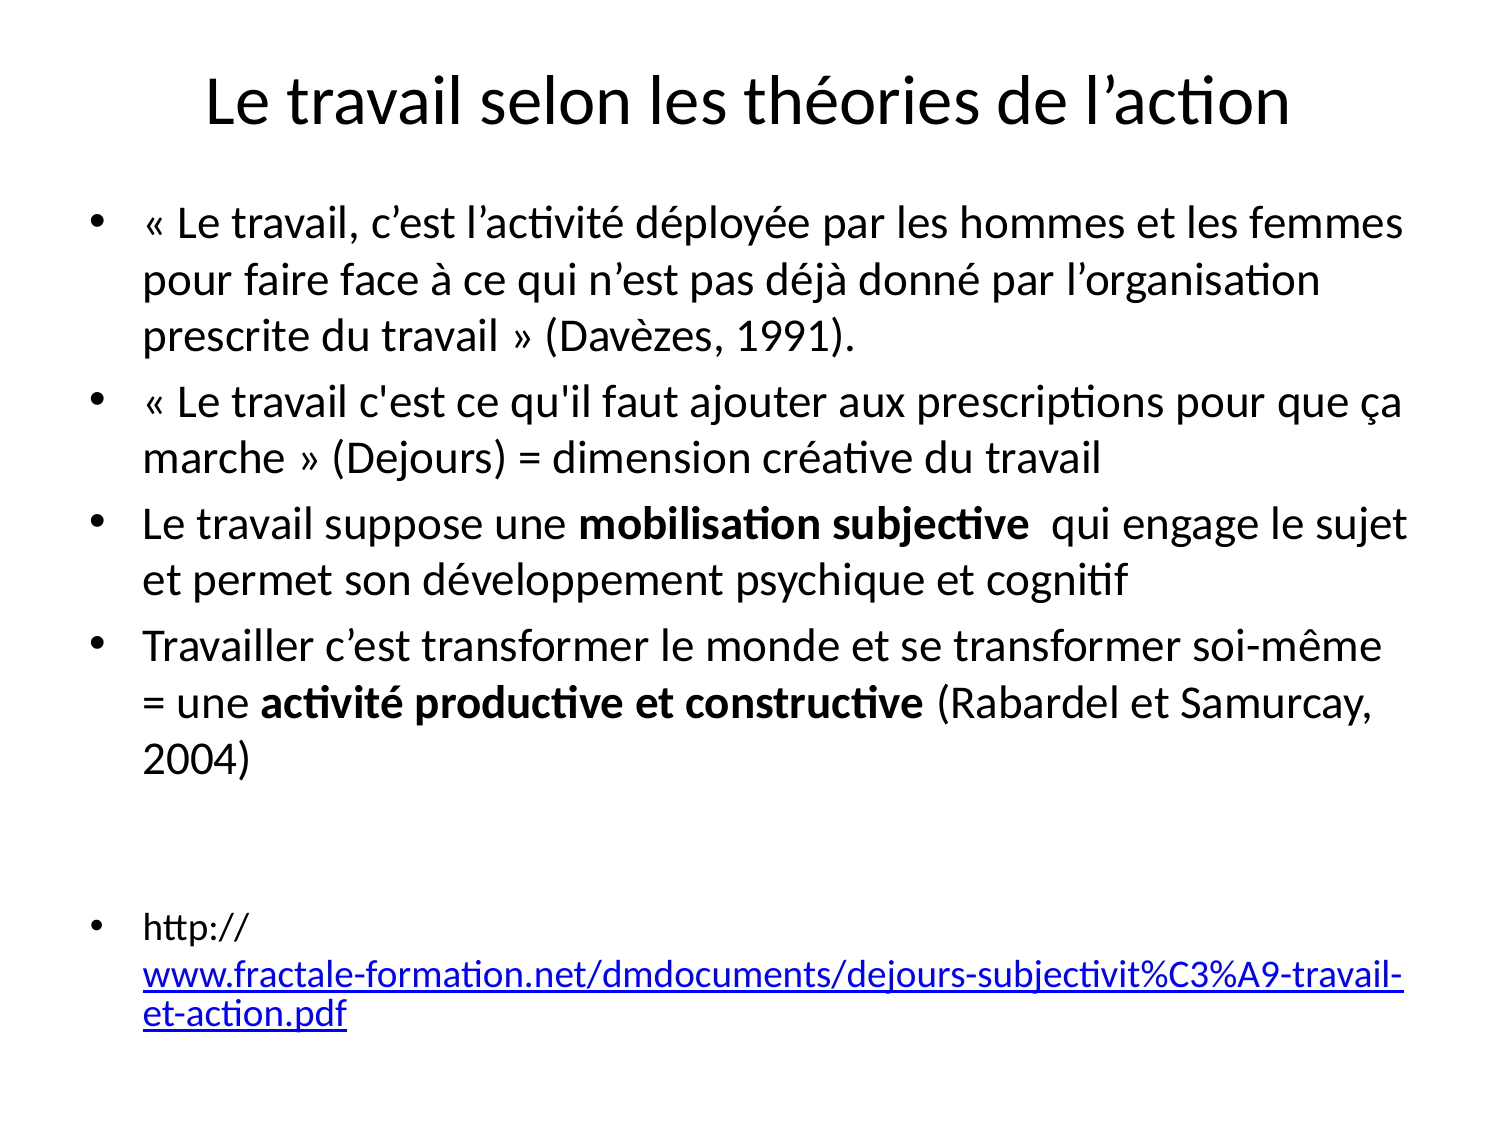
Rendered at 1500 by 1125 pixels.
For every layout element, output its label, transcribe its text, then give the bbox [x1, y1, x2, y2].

title Le travail selon les théories de l’action [75, 45, 1425, 184]
list « Le travail, c’est l’activité déployée par les hommes et les femmes pour faire face à ce qui n’est pas déjà donné par l’organisation prescrite du travail » (Davèzes, 1991). « Le travail c'est ce qu'il faut ajouter aux prescriptions pour que ça marche » (Dejours) = dimension créative du travail Le travail suppose une mobilisation subjective qui engage le sujet et permet son développement psychique et cognitif Travailler c’est transformer le monde et se transformer soi-même = une activité productive et constructive (Rabardel et Samurcay, 2004) http://www.fractale-formation.net/dmdocuments/dejours-subjectivit%C3%A9-travail-et-action.pdf [75, 184, 1425, 1005]
